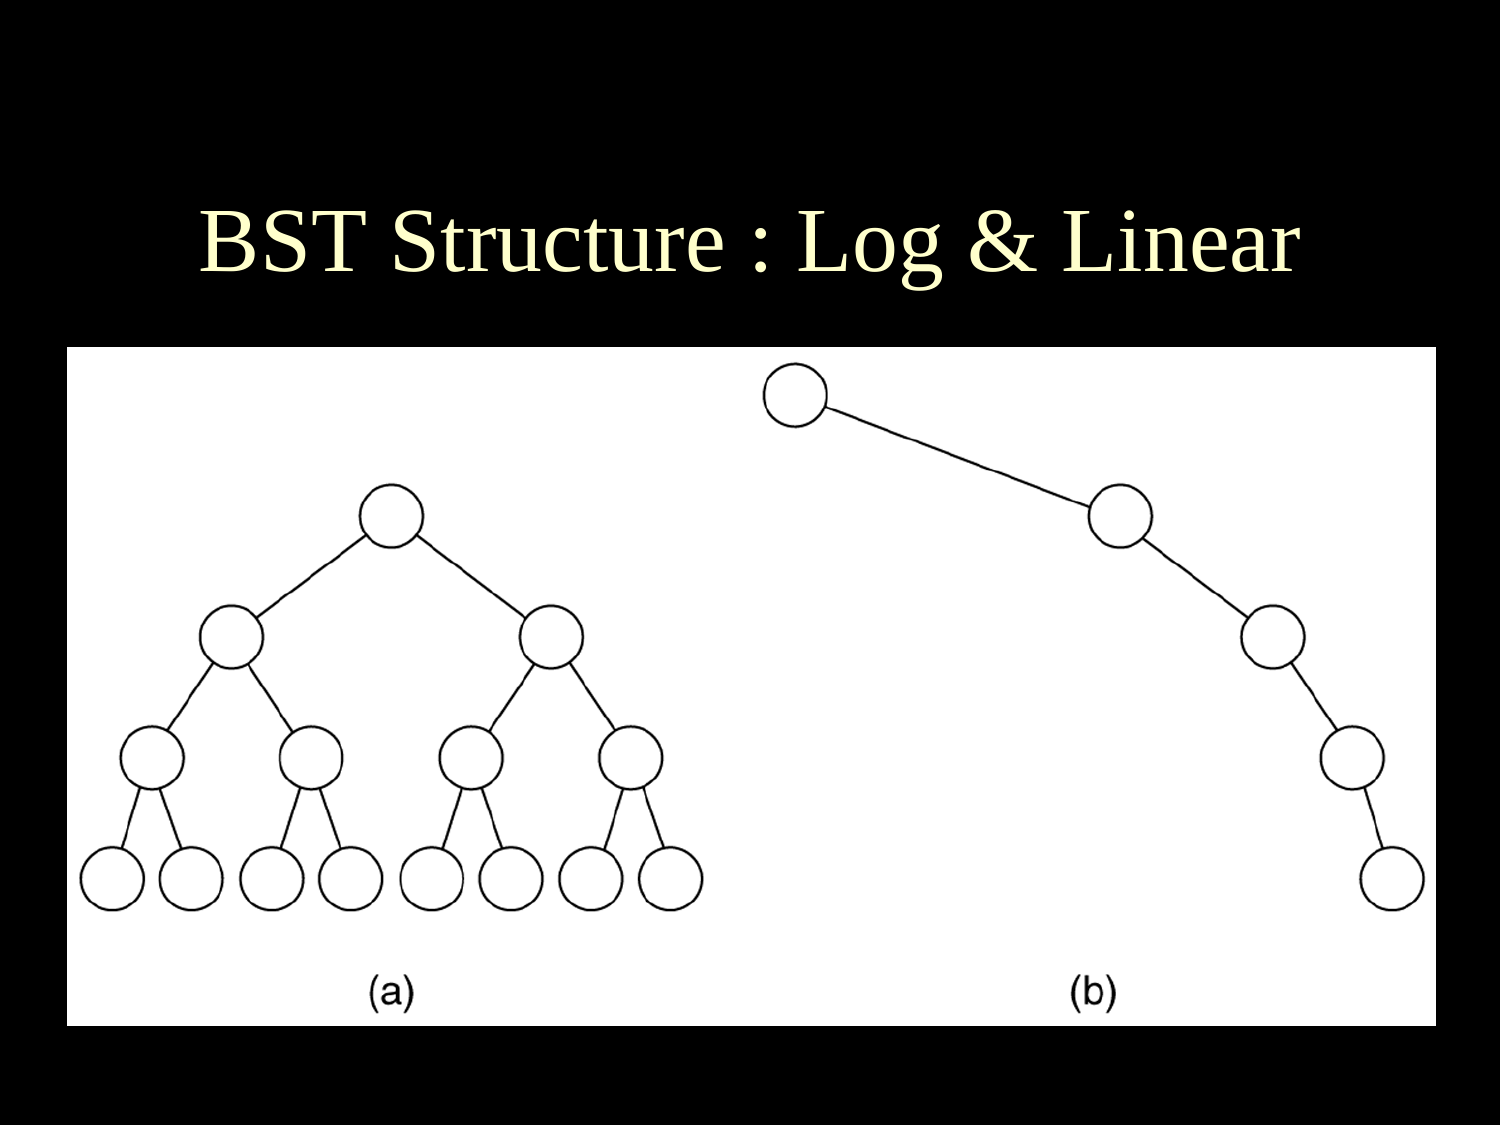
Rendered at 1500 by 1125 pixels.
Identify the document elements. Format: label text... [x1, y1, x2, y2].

picture [67, 347, 1436, 1026]
title BST Structure : Log & Linear [22, 145, 1480, 336]
